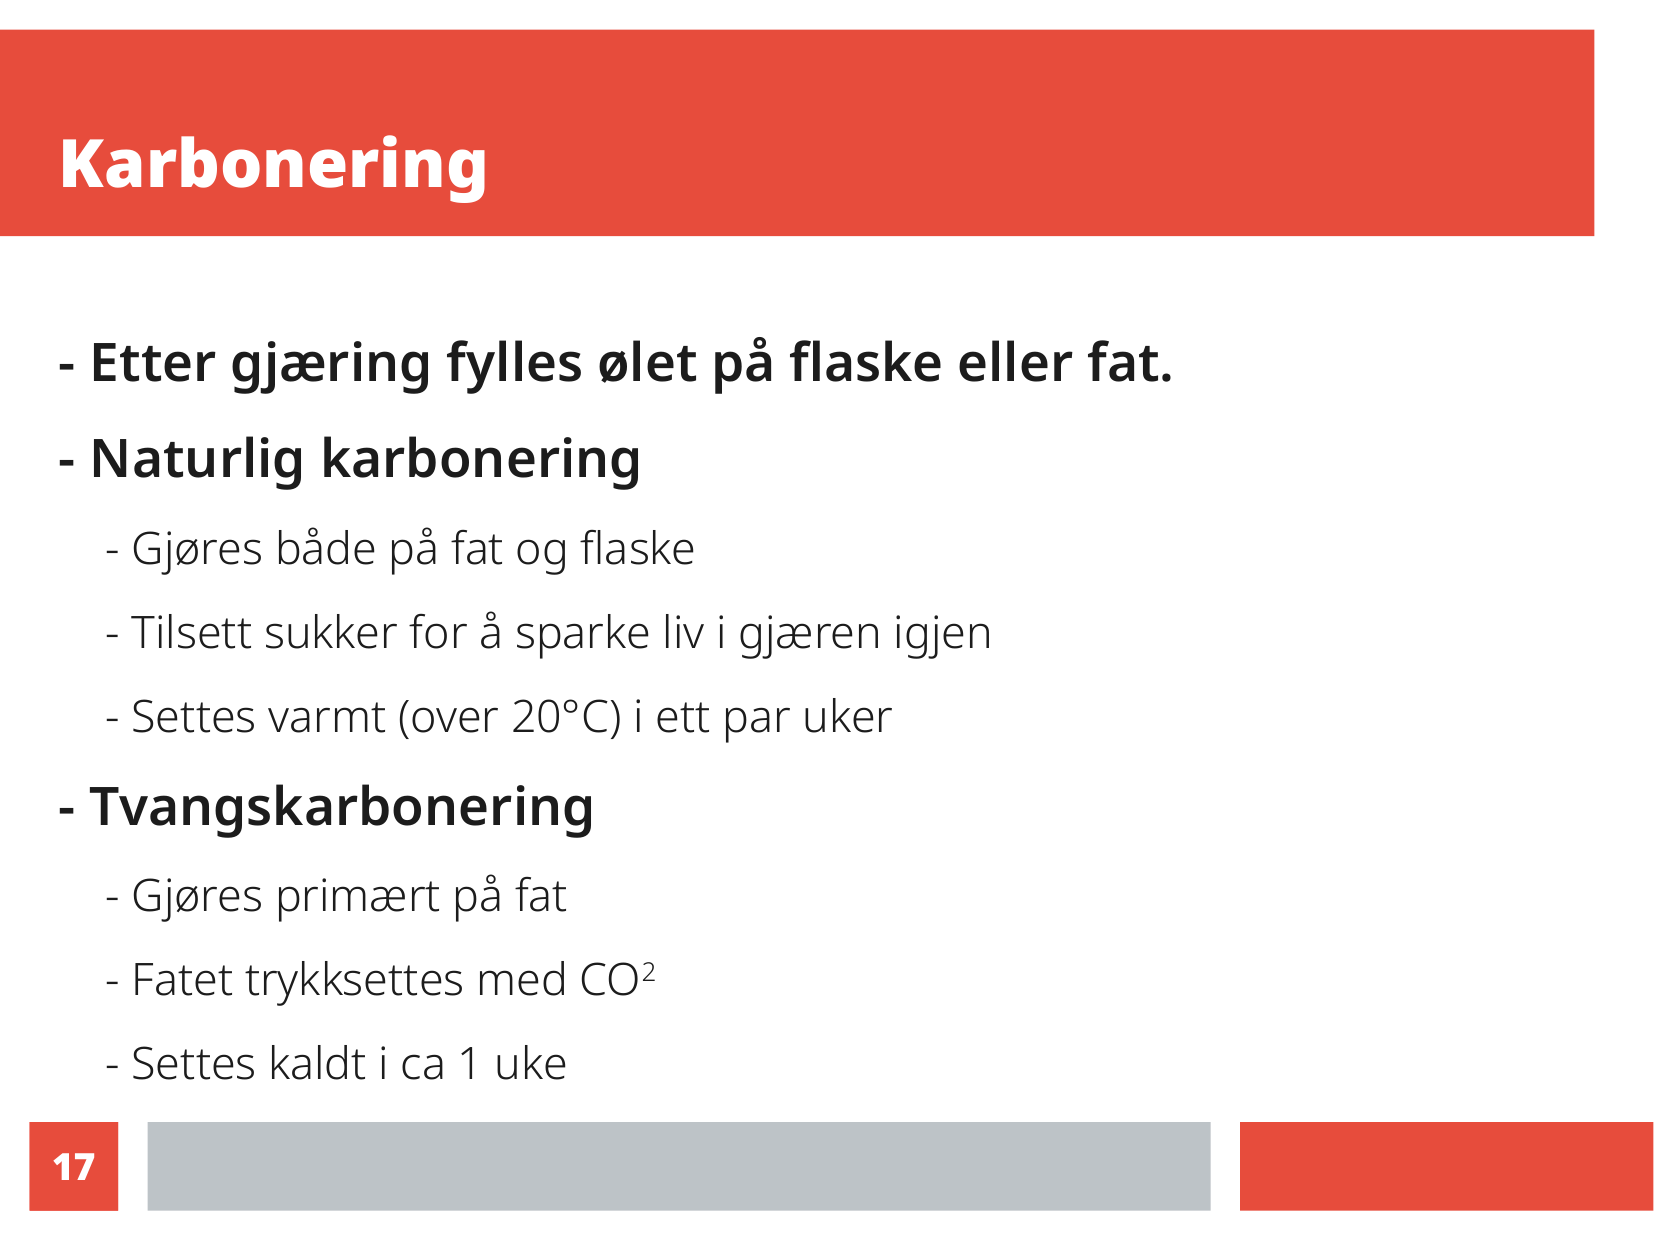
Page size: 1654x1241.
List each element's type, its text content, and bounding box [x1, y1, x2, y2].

title Karbonering [59, 59, 1595, 207]
list - Etter gjæring fylles ølet på flaske eller fat. - Naturlig karbonering - Gjøres både på fat og flaske - Tilsett sukker for å sparke liv i gjæren igjen - Settes varmt (over 20°C) i ett par uker - Tvangskarbonering - Gjøres primært på fat - Fatet trykksettes med CO2 - Settes kaldt i ca 1 uke [59, 324, 1565, 1093]
